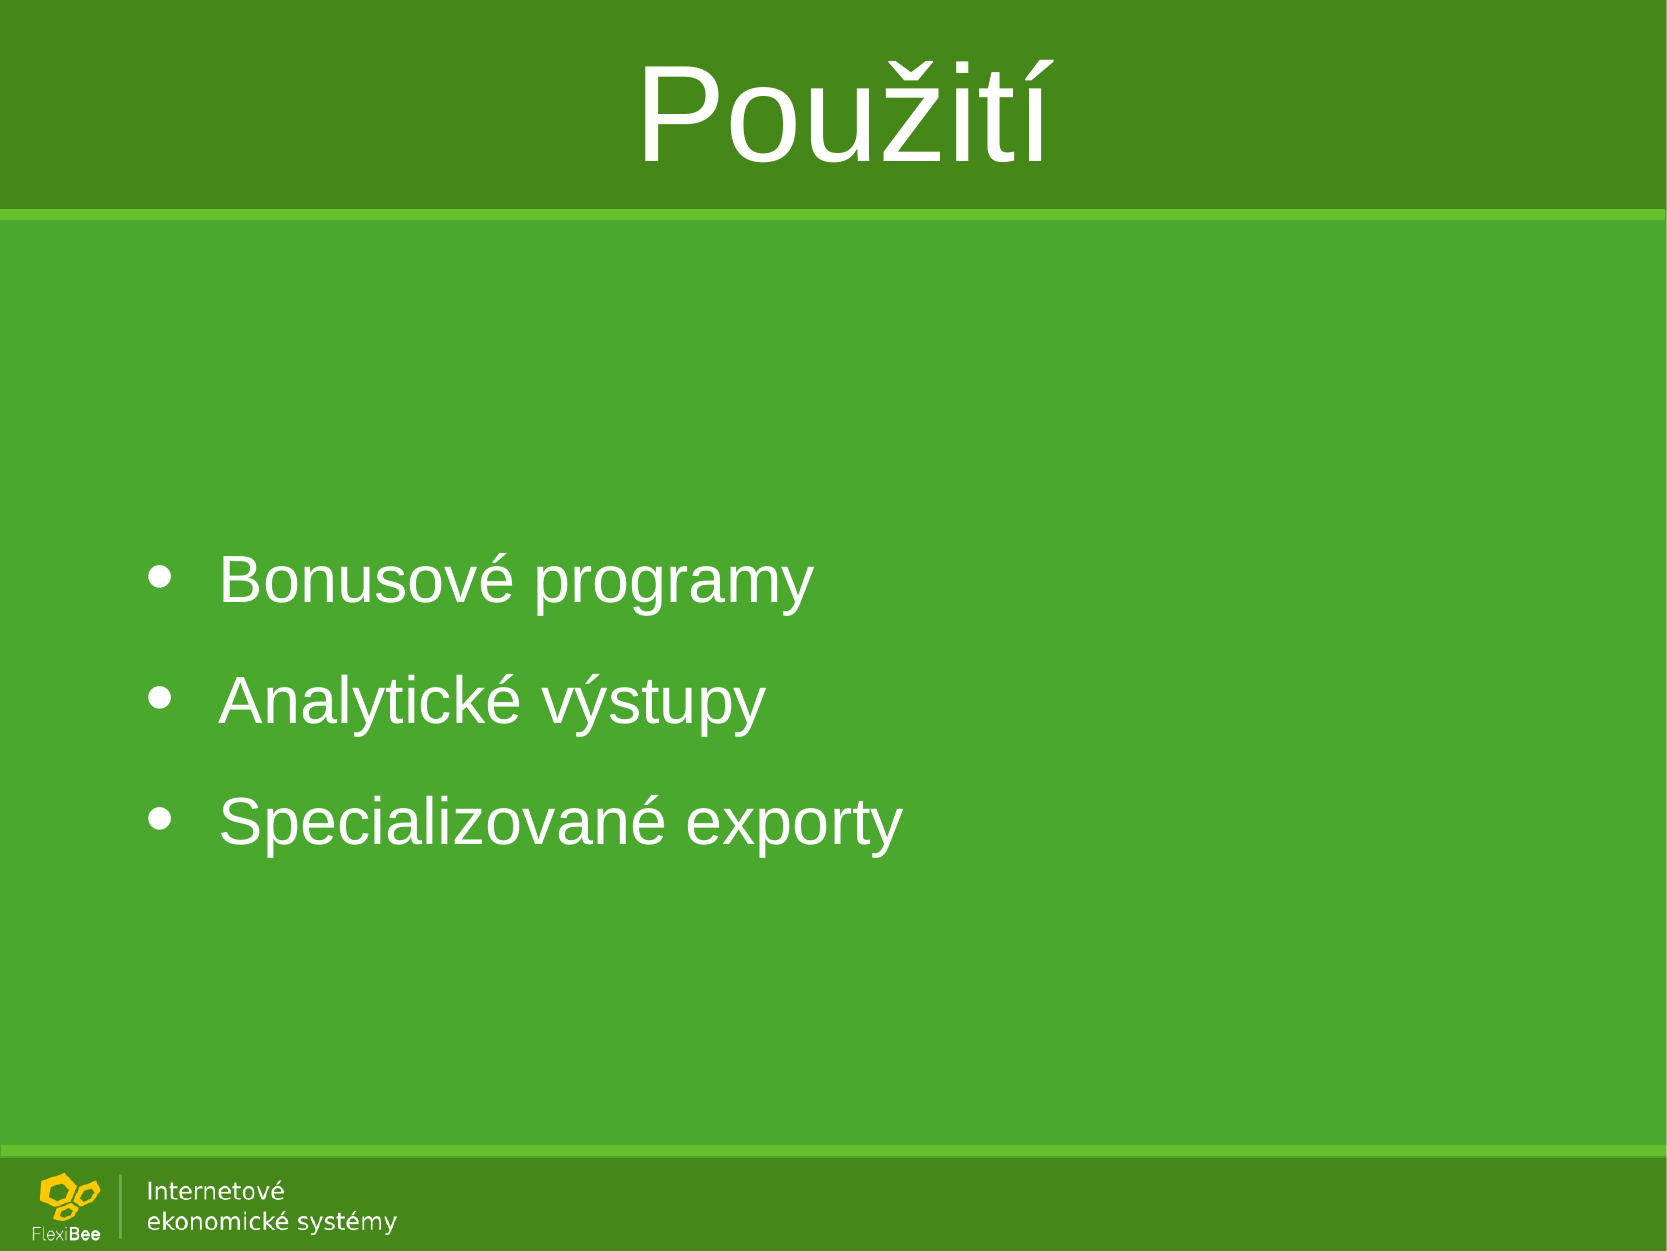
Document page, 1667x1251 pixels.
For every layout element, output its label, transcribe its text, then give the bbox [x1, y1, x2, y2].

picture [0, 0, 1667, 1251]
list Bonusové programy Analytické výstupy Specializované exporty [106, 295, 1560, 1099]
title Použití [118, 0, 1571, 361]
